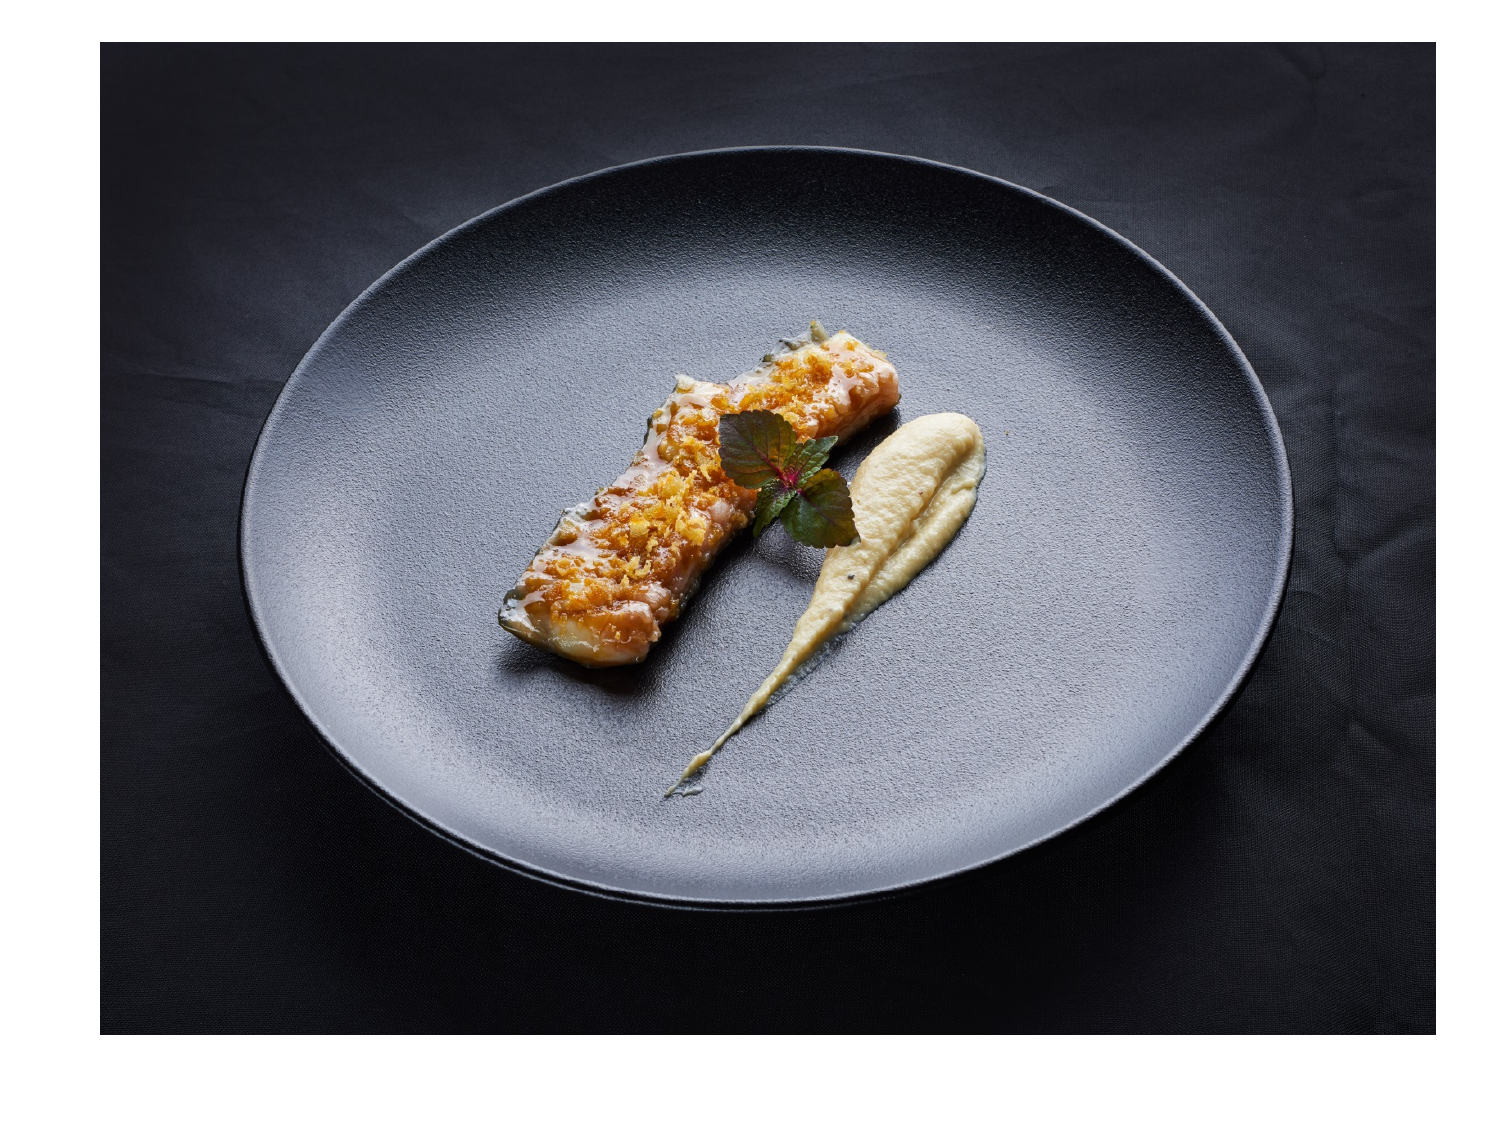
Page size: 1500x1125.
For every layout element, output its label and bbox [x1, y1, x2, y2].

picture [100, 42, 1436, 1036]
